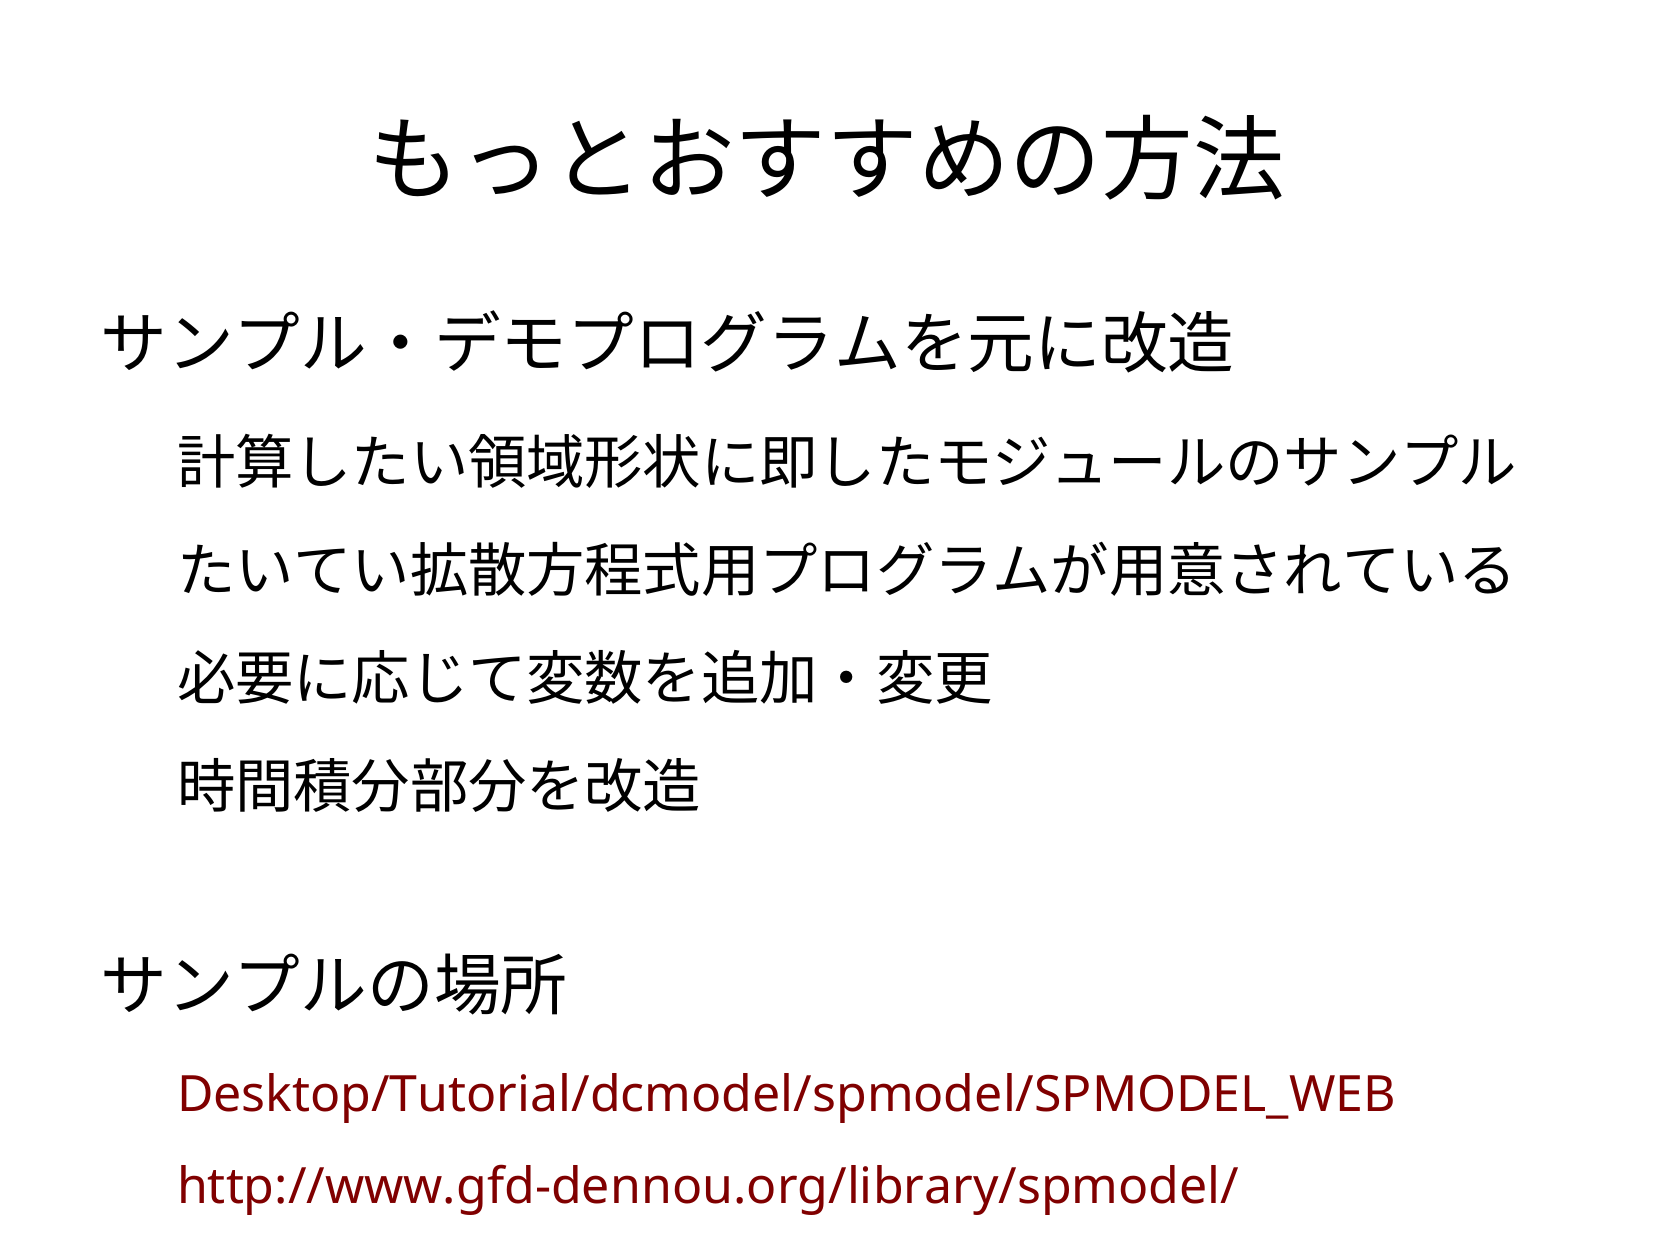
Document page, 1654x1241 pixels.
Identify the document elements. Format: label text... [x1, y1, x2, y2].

title もっとおすすめの方法 [82, 56, 1571, 250]
list サンプル・デモプログラムを元に改造 計算したい領域形状に即したモジュールのサンプル たいてい拡散方程式用プログラムが用意されている 必要に応じて変数を追加・変更 時間積分部分を改造 サンプルの場所 Desktop/Tutorial/dcmodel/spmodel/SPMODEL_WEB http://www.gfd-dennou.org/library/spmodel/ [82, 290, 1571, 1094]
